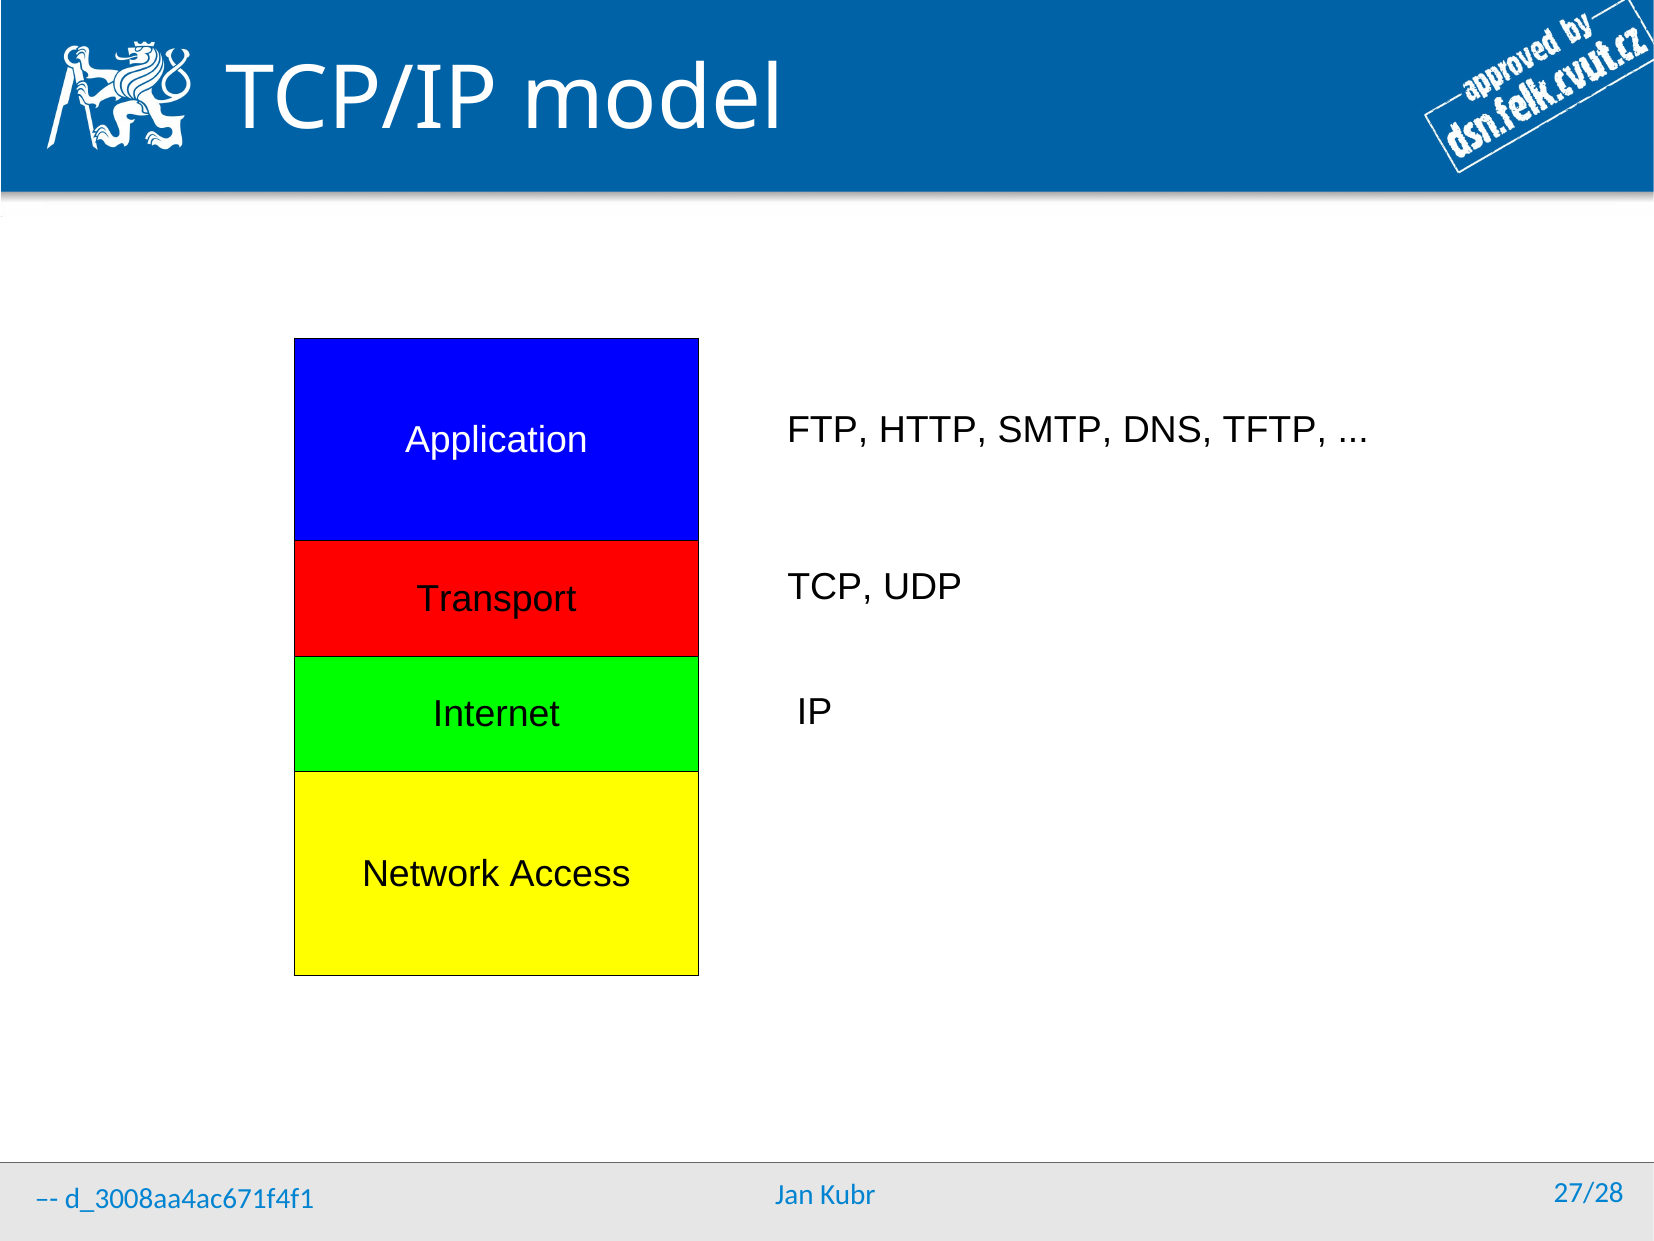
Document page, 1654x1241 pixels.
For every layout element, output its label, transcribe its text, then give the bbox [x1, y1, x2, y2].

text_box IP [782, 682, 848, 740]
picture [1, 0, 1654, 217]
text_box Transport [294, 540, 699, 656]
text_box TCP, UDP [772, 557, 973, 615]
text_box Network Access [294, 771, 699, 976]
text_box Internet [294, 656, 699, 771]
title TCP/IP model [225, 0, 1426, 188]
text_box Application [294, 338, 699, 540]
text_box FTP, HTTP, SMTP, DNS, TFTP, ... [772, 401, 1364, 459]
